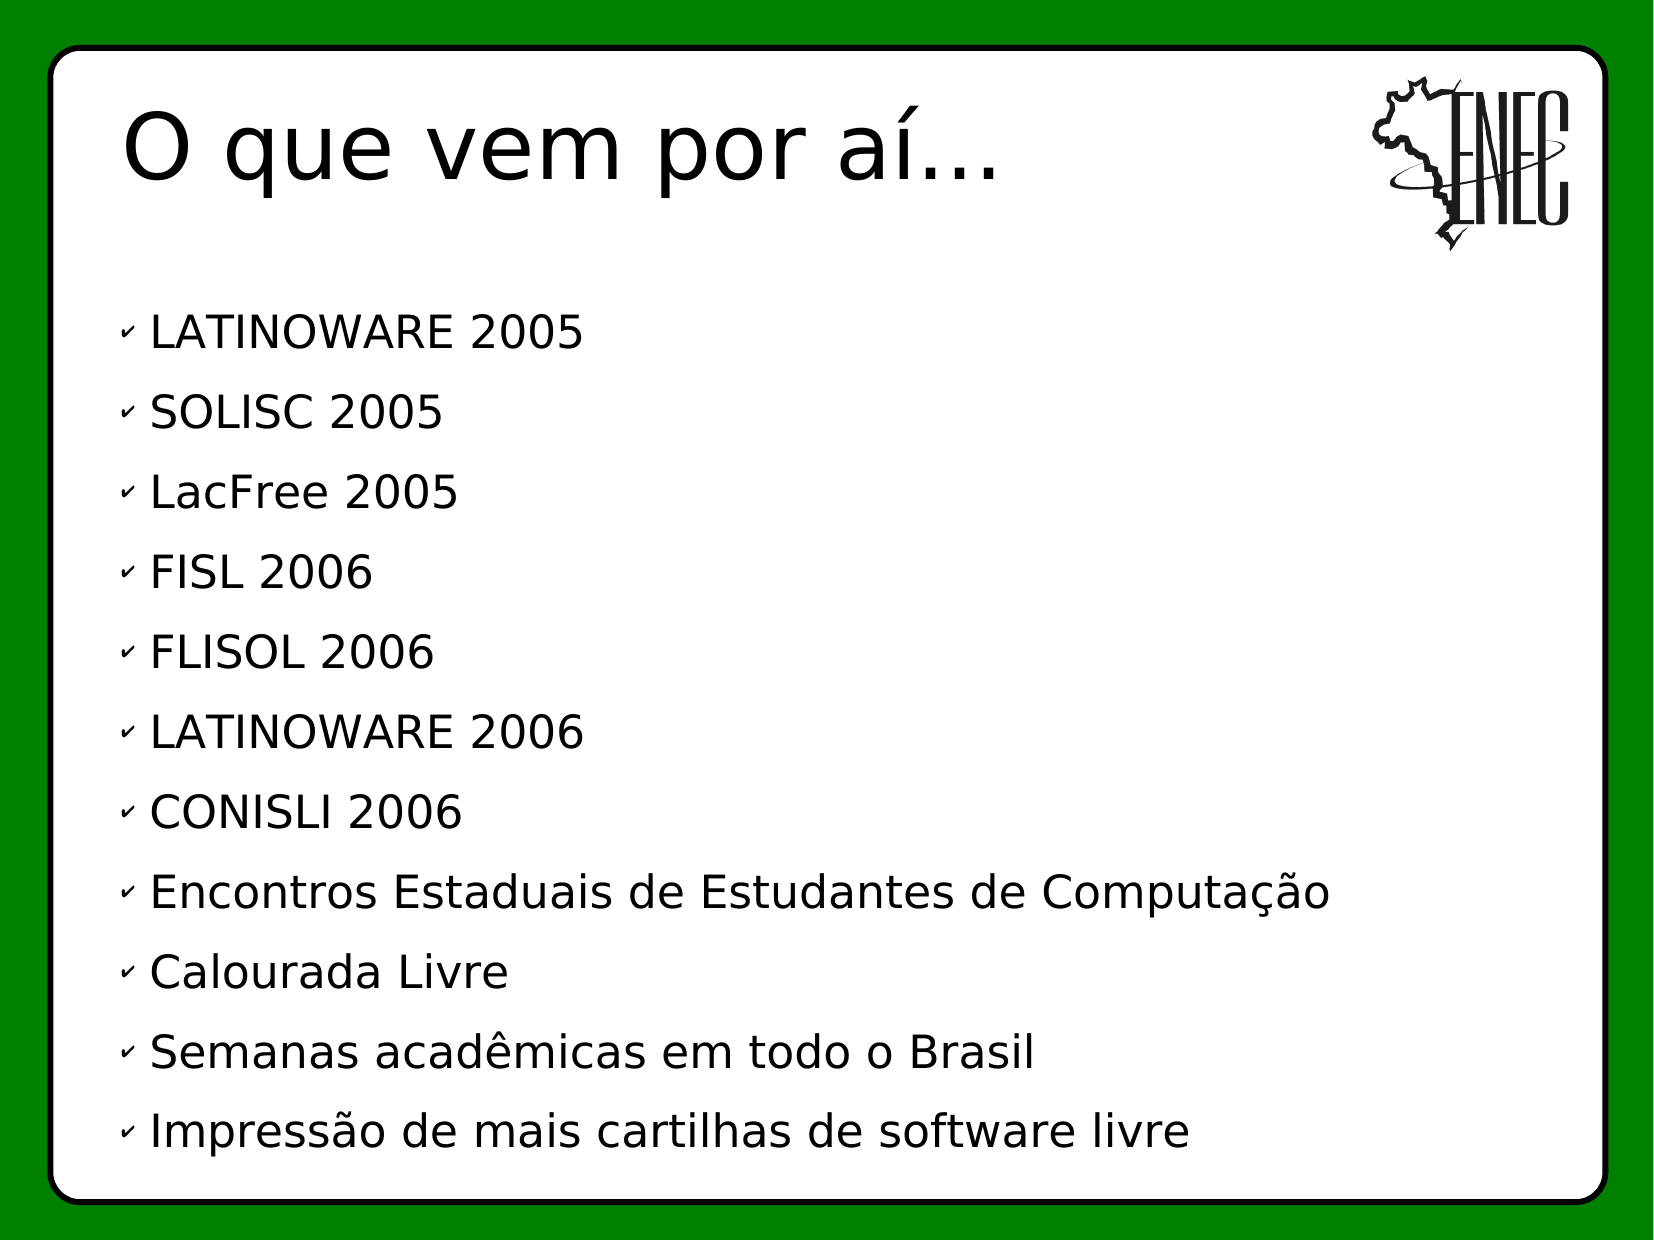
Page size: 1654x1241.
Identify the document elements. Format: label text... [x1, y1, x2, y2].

list LATINOWARE 2005 SOLISC 2005 LacFree 2005 FISL 2006 FLISOL 2006 LATINOWARE 2006 CONISLI 2006 Encontros Estaduais de Estudantes de Computação Calourada Livre Semanas acadêmicas em todo o Brasil Impressão de mais cartilhas de software livre [121, 279, 1534, 1133]
picture [1367, 71, 1574, 273]
title O que vem por aí... [121, 40, 1534, 255]
